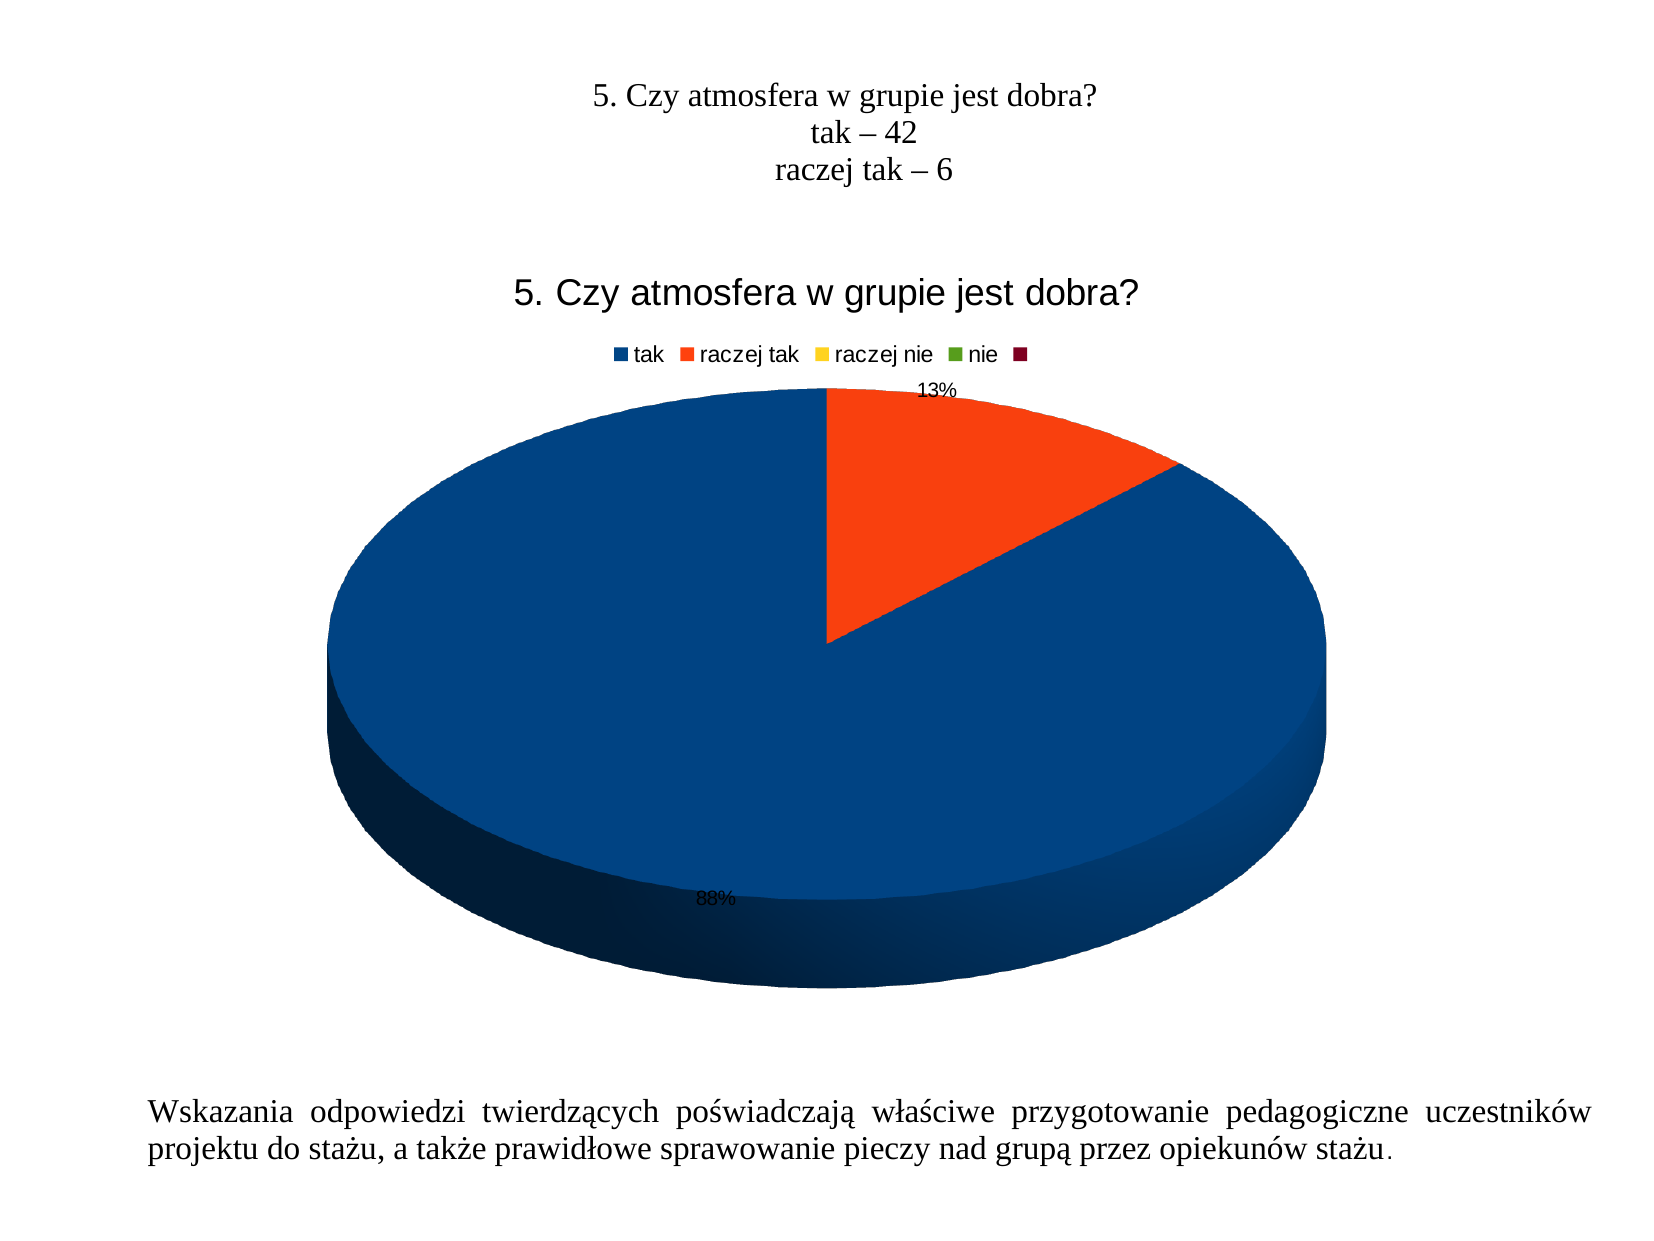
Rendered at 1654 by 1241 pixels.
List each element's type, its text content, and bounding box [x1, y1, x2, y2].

chart [147, 236, 1506, 1004]
list Wskazania odpowiedzi twierdzących poświadczają właściwe przygotowanie pedagogiczne uczestników projektu do stażu, a także prawidłowe sprawowanie pieczy nad grupą przez opiekunów stażu. [147, 1092, 1595, 1182]
title 5. Czy atmosfera w grupie jest dobra? tak – 42 raczej tak – 6 [82, 56, 1571, 207]
